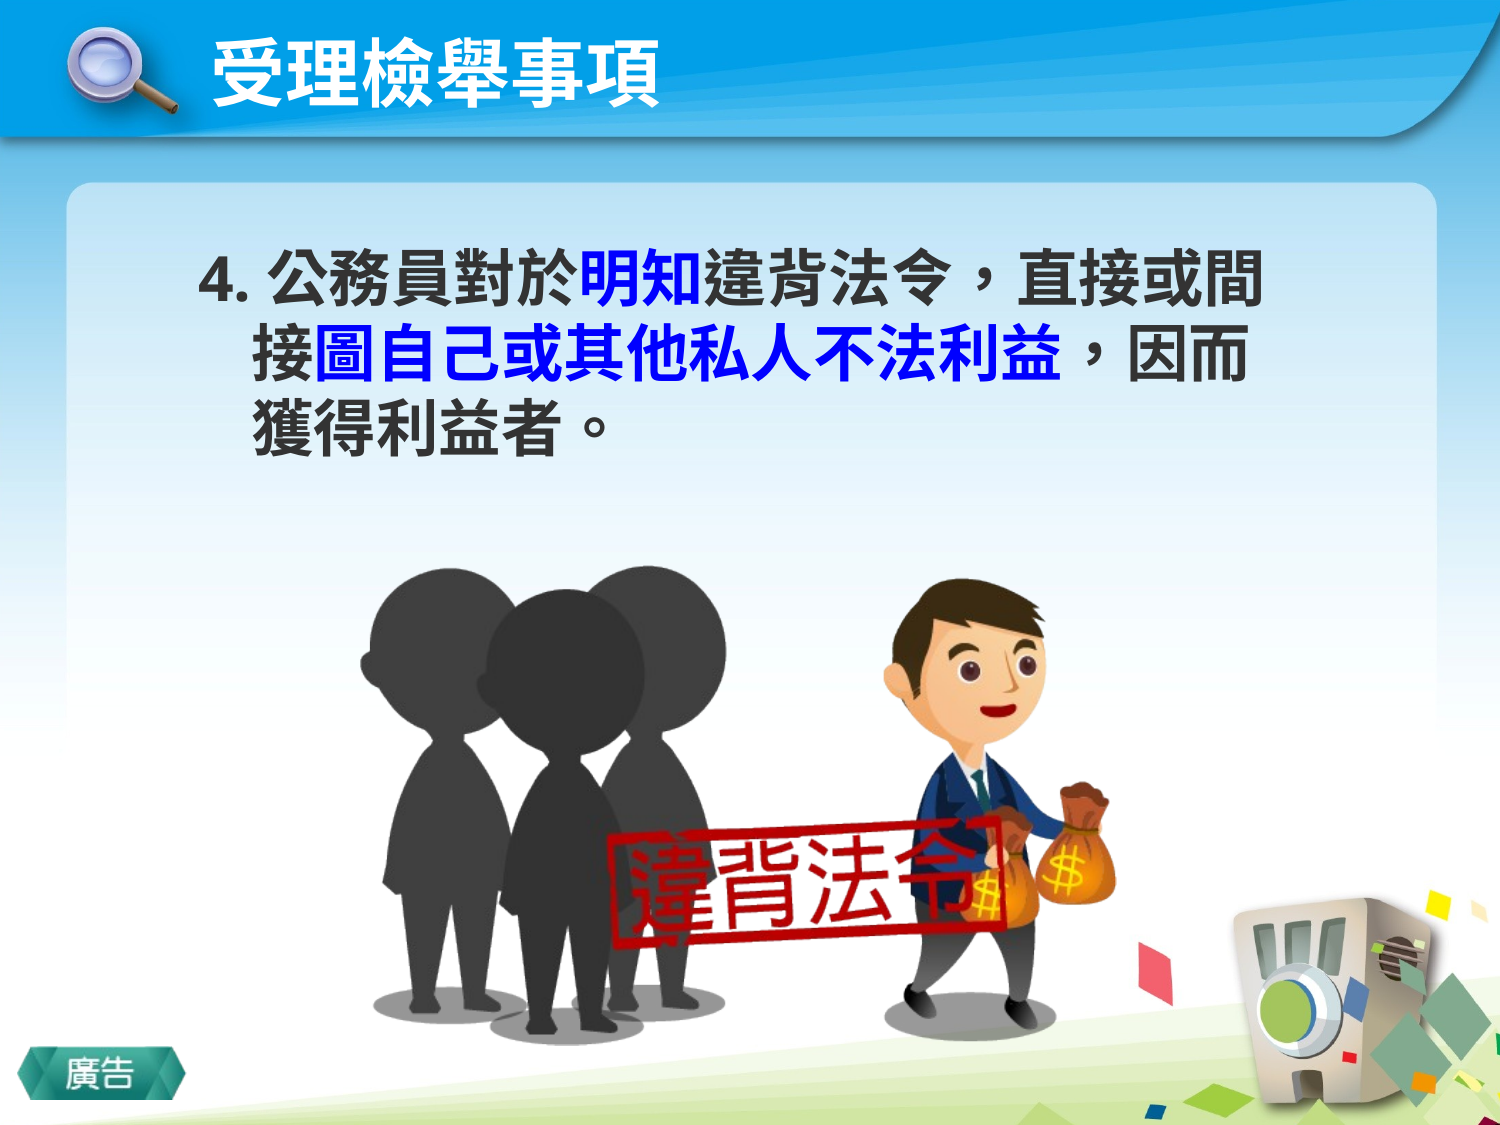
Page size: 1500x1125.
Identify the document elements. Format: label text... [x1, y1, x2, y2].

text_box 4.公務員對於明知違背法令，直接或間接圖自己或其他私人不法利益，因而獲得利益者。 [183, 231, 1329, 471]
picture [67, 27, 179, 114]
picture [0, 0, 1500, 1125]
text_box 受理檢舉事項 [195, 19, 679, 124]
